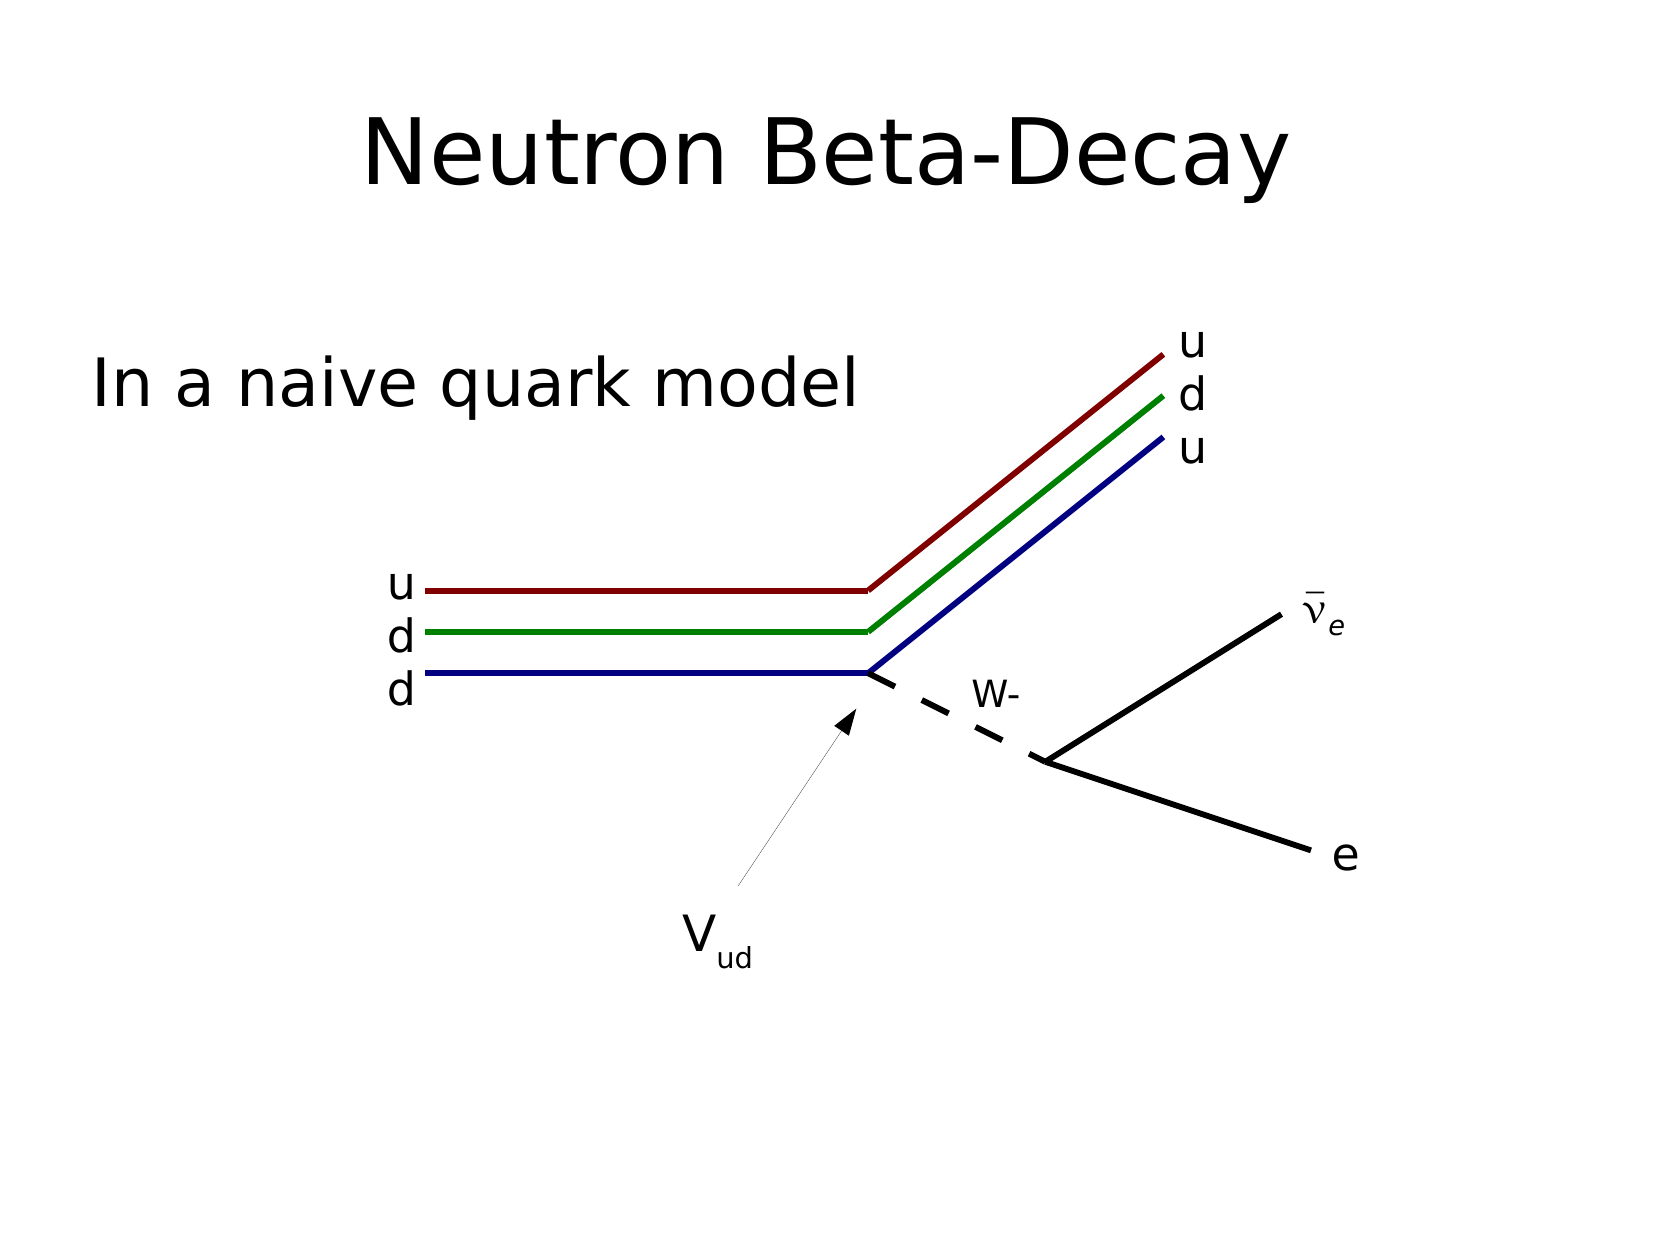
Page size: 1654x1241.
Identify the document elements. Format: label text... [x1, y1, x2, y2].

text_box u d d [372, 549, 431, 724]
chart [1295, 581, 1352, 642]
text_box Vud [667, 897, 768, 983]
text_box e [1316, 820, 1375, 889]
text_box u d u [1163, 307, 1222, 482]
text_box In a naive quark model [76, 336, 876, 430]
title Neutron Beta-Decay [82, 49, 1571, 257]
text_box W- [956, 665, 1035, 724]
